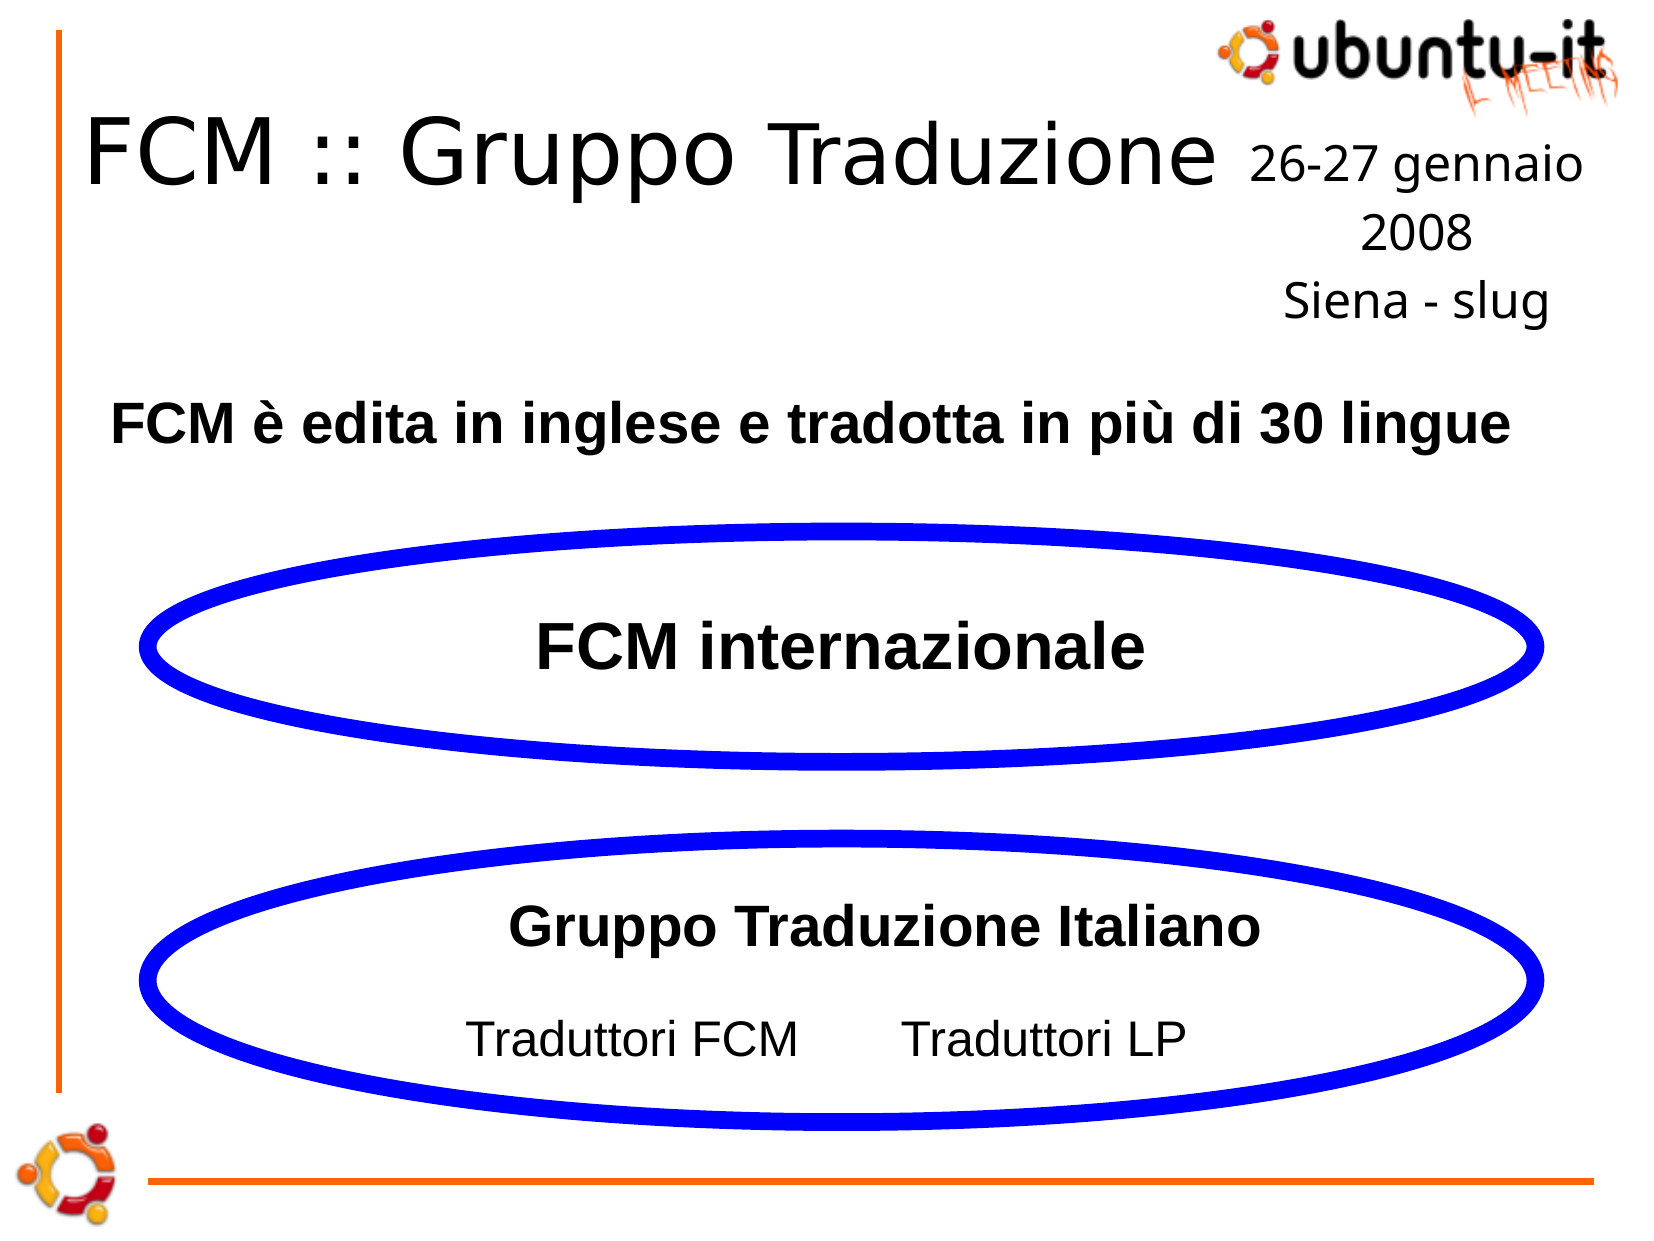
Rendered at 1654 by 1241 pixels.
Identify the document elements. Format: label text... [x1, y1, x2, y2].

text_box FCM è edita in inglese e tradotta in più di 30 lingue [59, 383, 1565, 487]
picture [14, 1122, 119, 1229]
text_box [236, 856, 473, 941]
text_box Gruppo Traduzione Italiano [295, 885, 1329, 989]
text_box FCM internazionale [147, 531, 1536, 762]
picture [1210, 19, 1628, 119]
text_box Traduttori FCM [450, 1003, 823, 1093]
title FCM :: Gruppo Traduzione [82, 49, 1571, 257]
text_box Traduttori LP [885, 1004, 1271, 1094]
